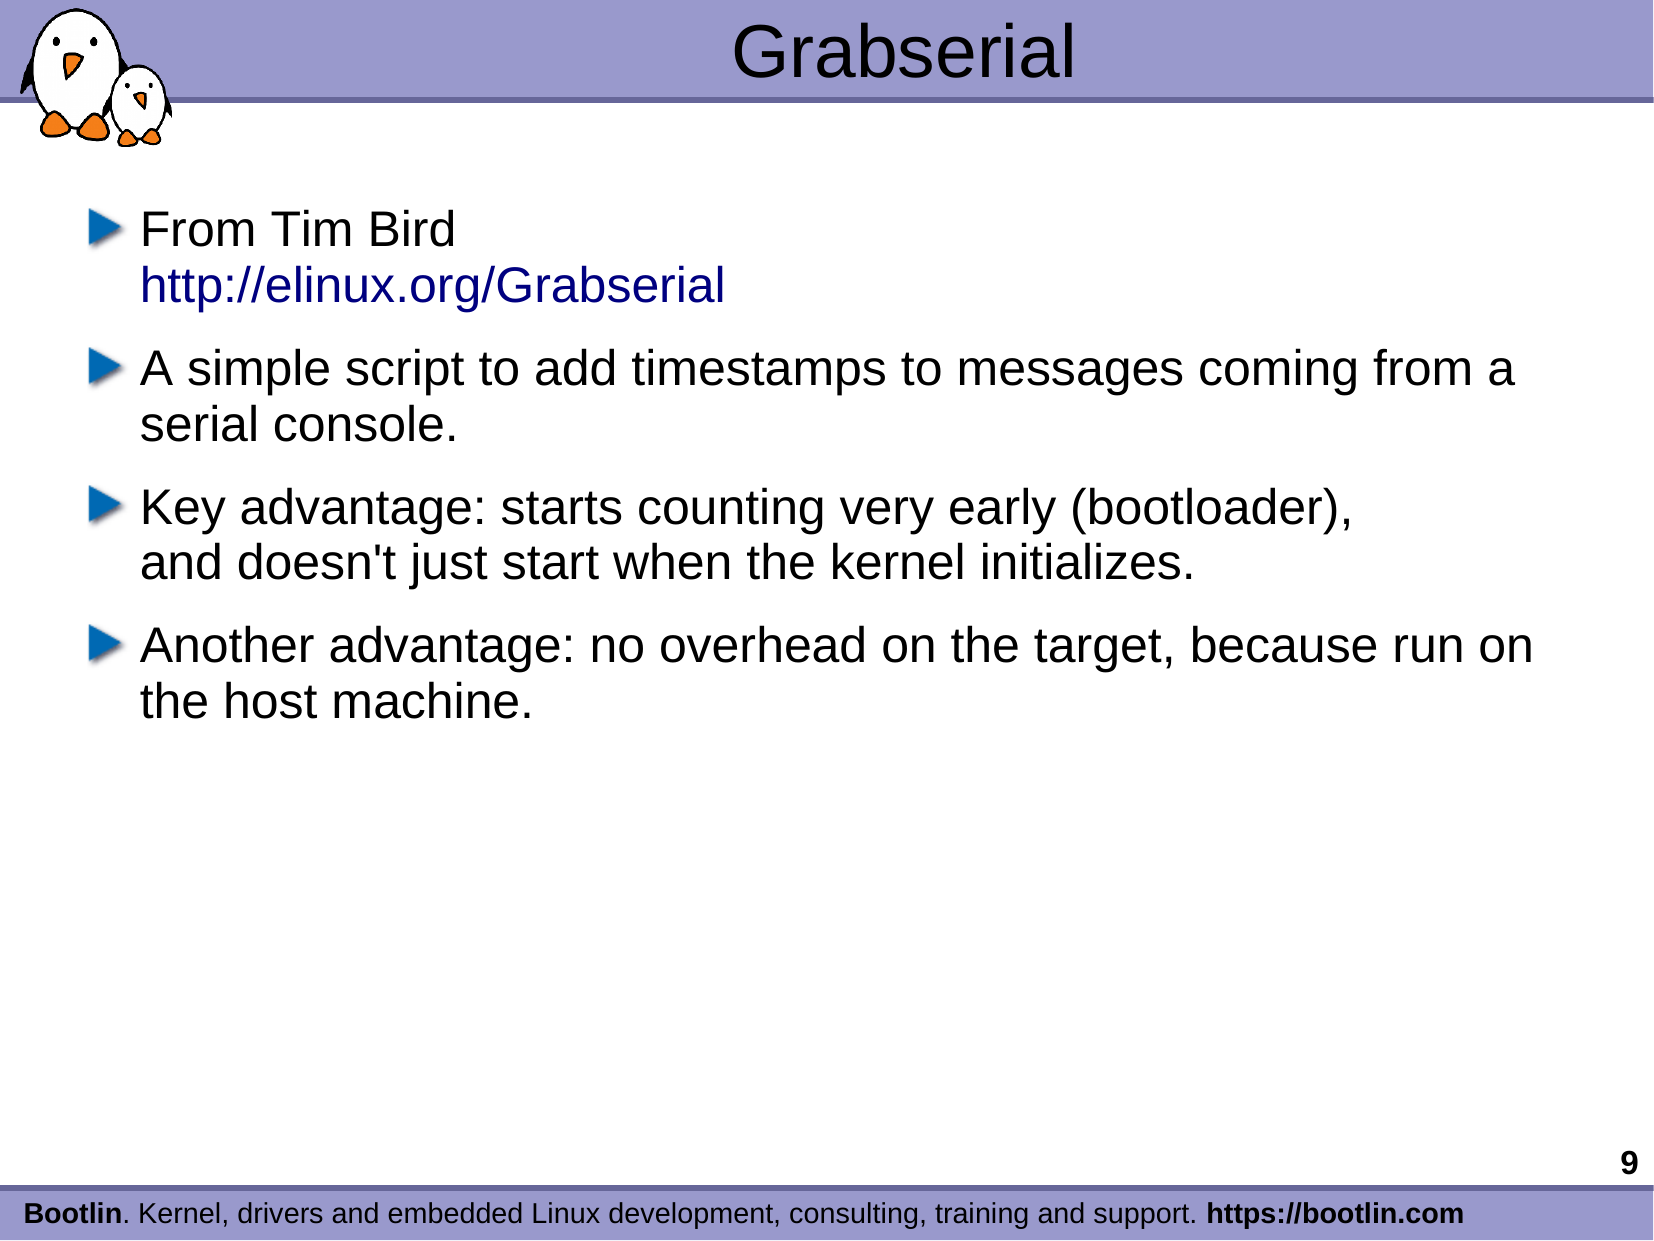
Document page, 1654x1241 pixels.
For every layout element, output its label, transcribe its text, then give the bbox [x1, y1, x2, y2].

picture [20, 8, 172, 147]
list From Tim Bird http://elinux.org/Grabserial A simple script to add timestamps to messages coming from a serial console. Key advantage: starts counting very early (bootloader), and doesn't just start when the kernel initializes. Another advantage: no overhead on the target, because run on the host machine. [68, 201, 1592, 1118]
title Grabserial [178, 5, 1631, 97]
